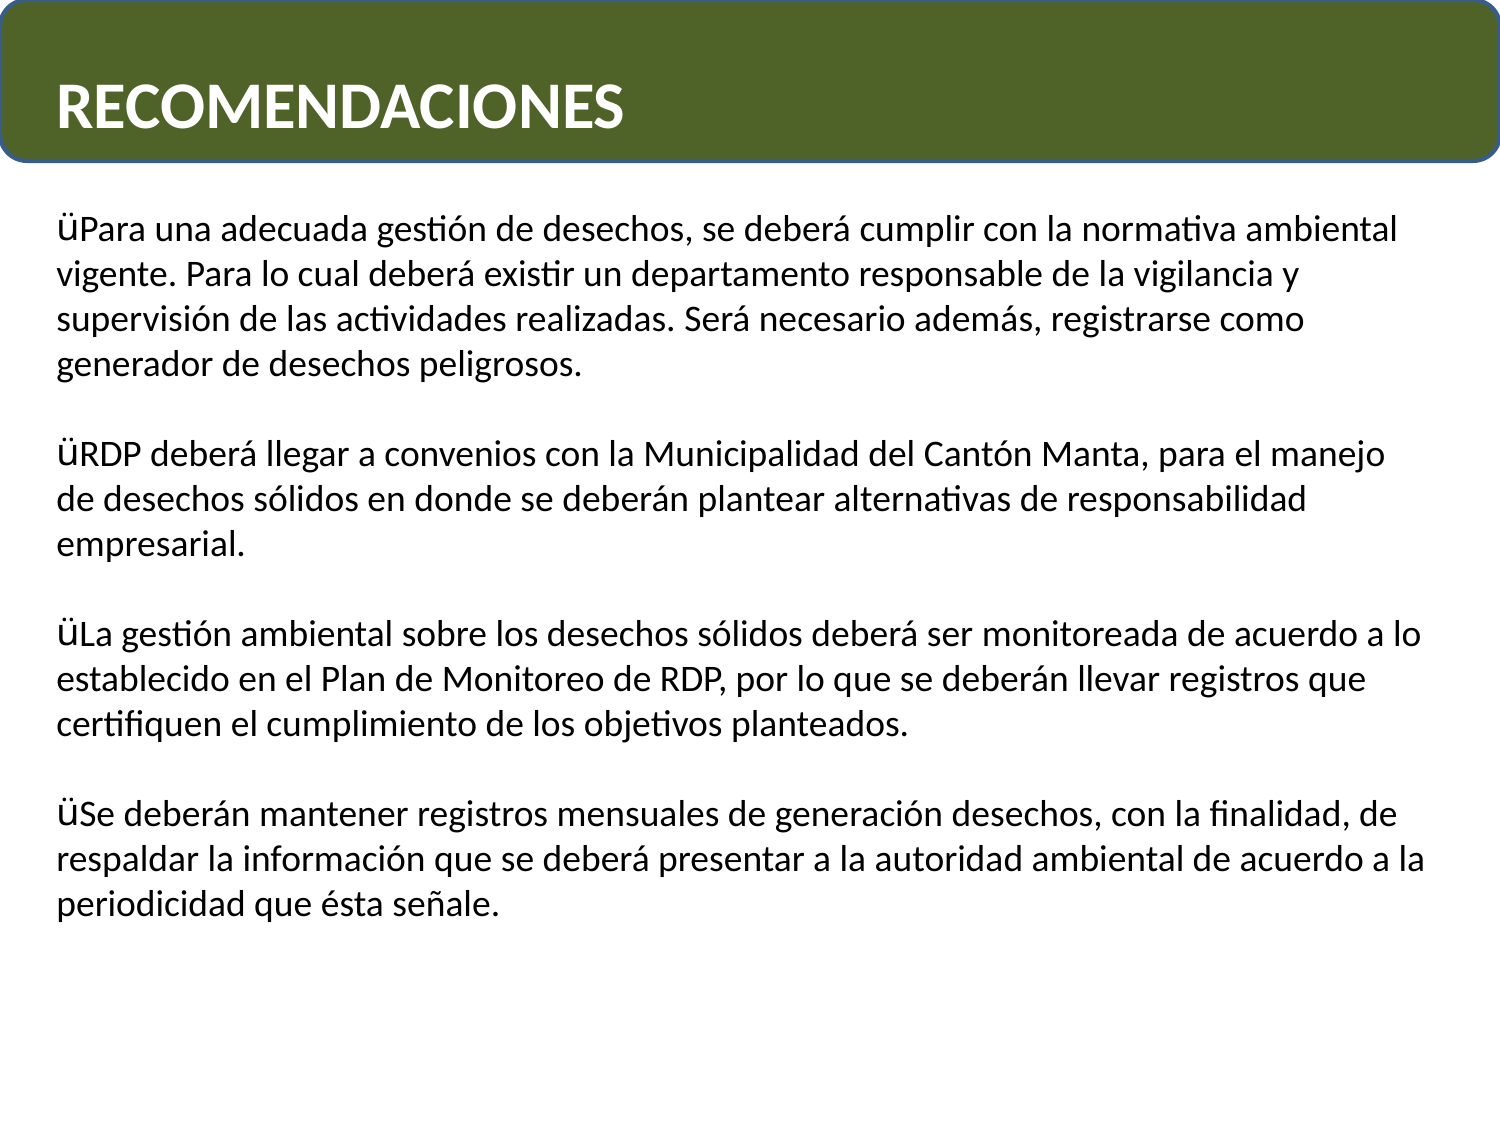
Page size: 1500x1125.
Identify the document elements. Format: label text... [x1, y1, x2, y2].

text_box [0, 0, 1500, 161]
text_box RECOMENDACIONES [41, 54, 668, 151]
text_box Para una adecuada gestión de desechos, se deberá cumplir con la normativa ambiental vigente. Para lo cual deberá existir un departamento responsable de la vigilancia y supervisión de las actividades realizadas. Será necesario además, registrarse como generador de desechos peligrosos. RDP deberá llegar a convenios con la Municipalidad del Cantón Manta, para el manejo de desechos sólidos en donde se deberán plantear alternativas de responsabilidad empresarial. La gestión ambiental sobre los desechos sólidos deberá ser monitoreada de acuerdo a lo establecido en el Plan de Monitoreo de RDP, por lo que se deberán llevar registros que certifiquen el cumplimiento de los objetivos planteados. Se deberán mantener registros mensuales de generación desechos, con la finalidad, de respaldar la información que se deberá presentar a la autoridad ambiental de acuerdo a la periodicidad que ésta señale. [41, 196, 1447, 939]
